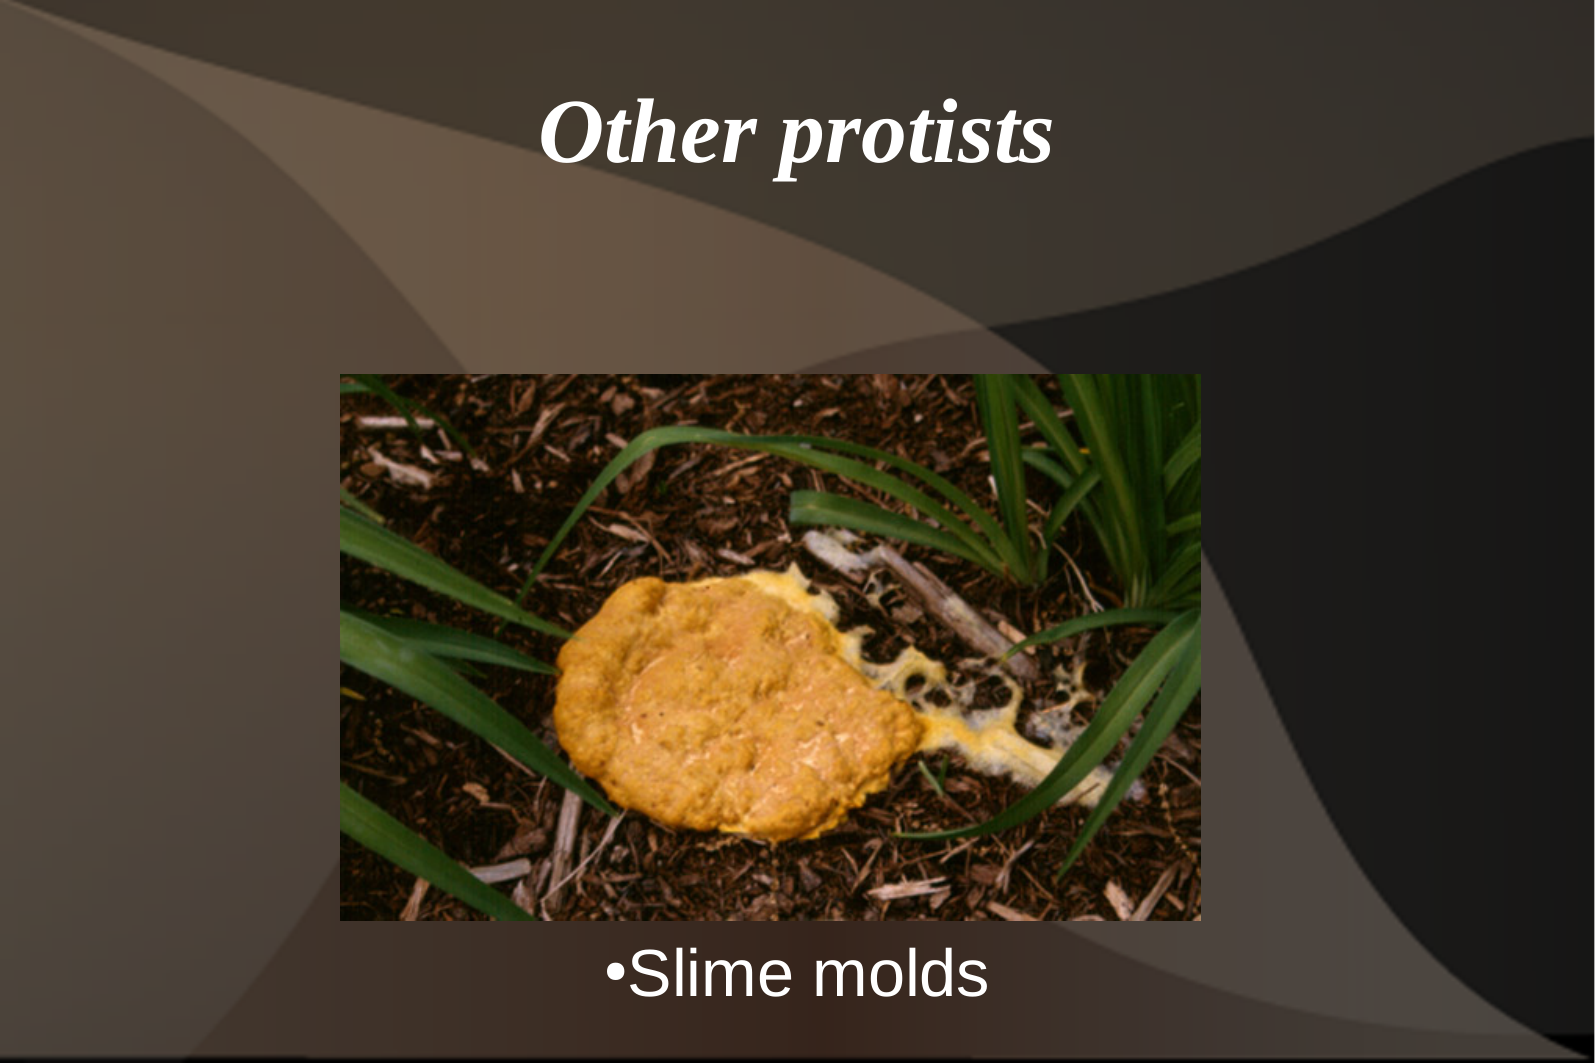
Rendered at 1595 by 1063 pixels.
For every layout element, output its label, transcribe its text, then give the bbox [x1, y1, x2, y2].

subtitle Slime molds [79, 188, 1515, 1011]
title Other protists [79, 42, 1515, 188]
picture [0, 0, 1595, 1063]
